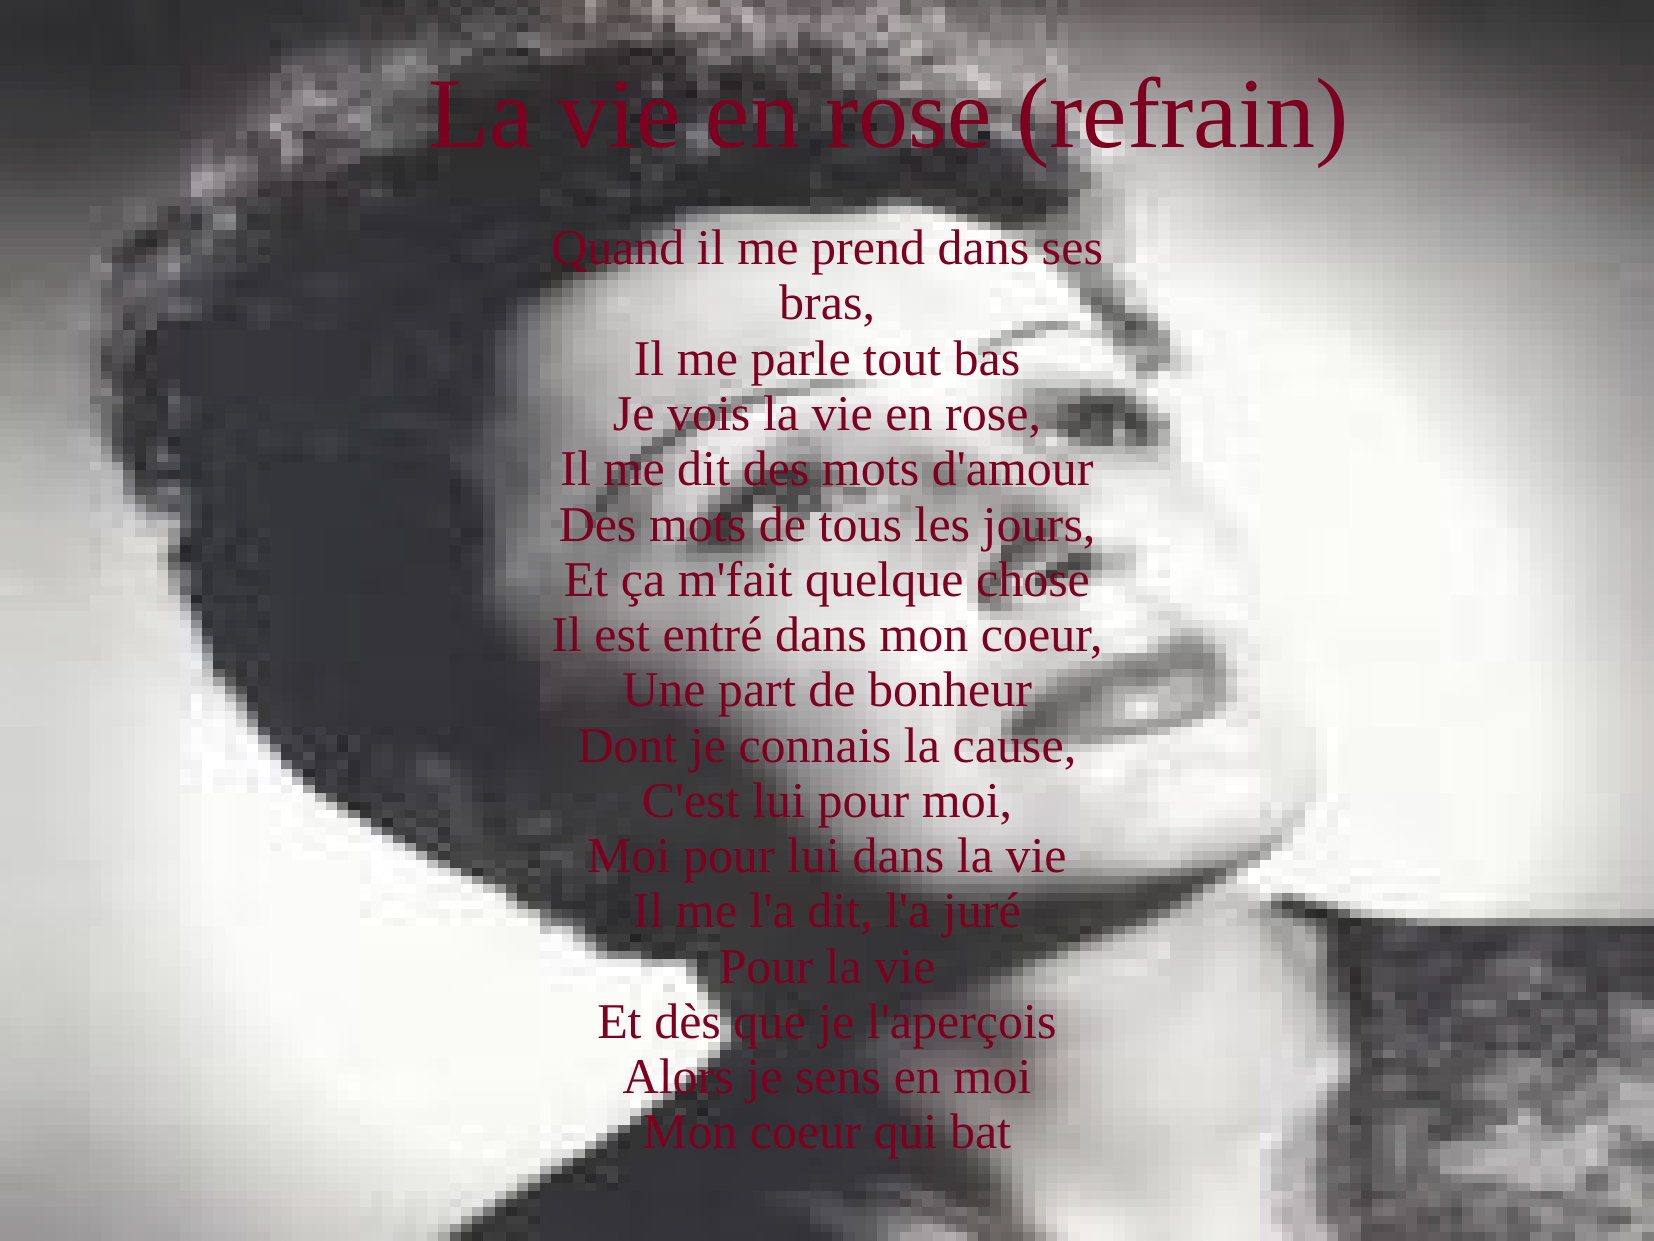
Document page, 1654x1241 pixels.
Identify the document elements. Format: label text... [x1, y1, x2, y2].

text_box La vie en rose (refrain) [413, 51, 1366, 178]
text_box Quand il me prend dans ses bras, Il me parle tout bas Je vois la vie en rose, Il me dit des mots d'amour Des mots de tous les jours, Et ça m'fait quelque chose Il est entré dans mon coeur, Une part de bonheur Dont je connais la cause, C'est lui pour moi, Moi pour lui dans la vie Il me l'a dit, l'a juré Pour la vie Et dès que je l'aperçois Alors je sens en moi Mon coeur qui bat [531, 178, 1123, 1211]
picture [0, 0, 1654, 1241]
